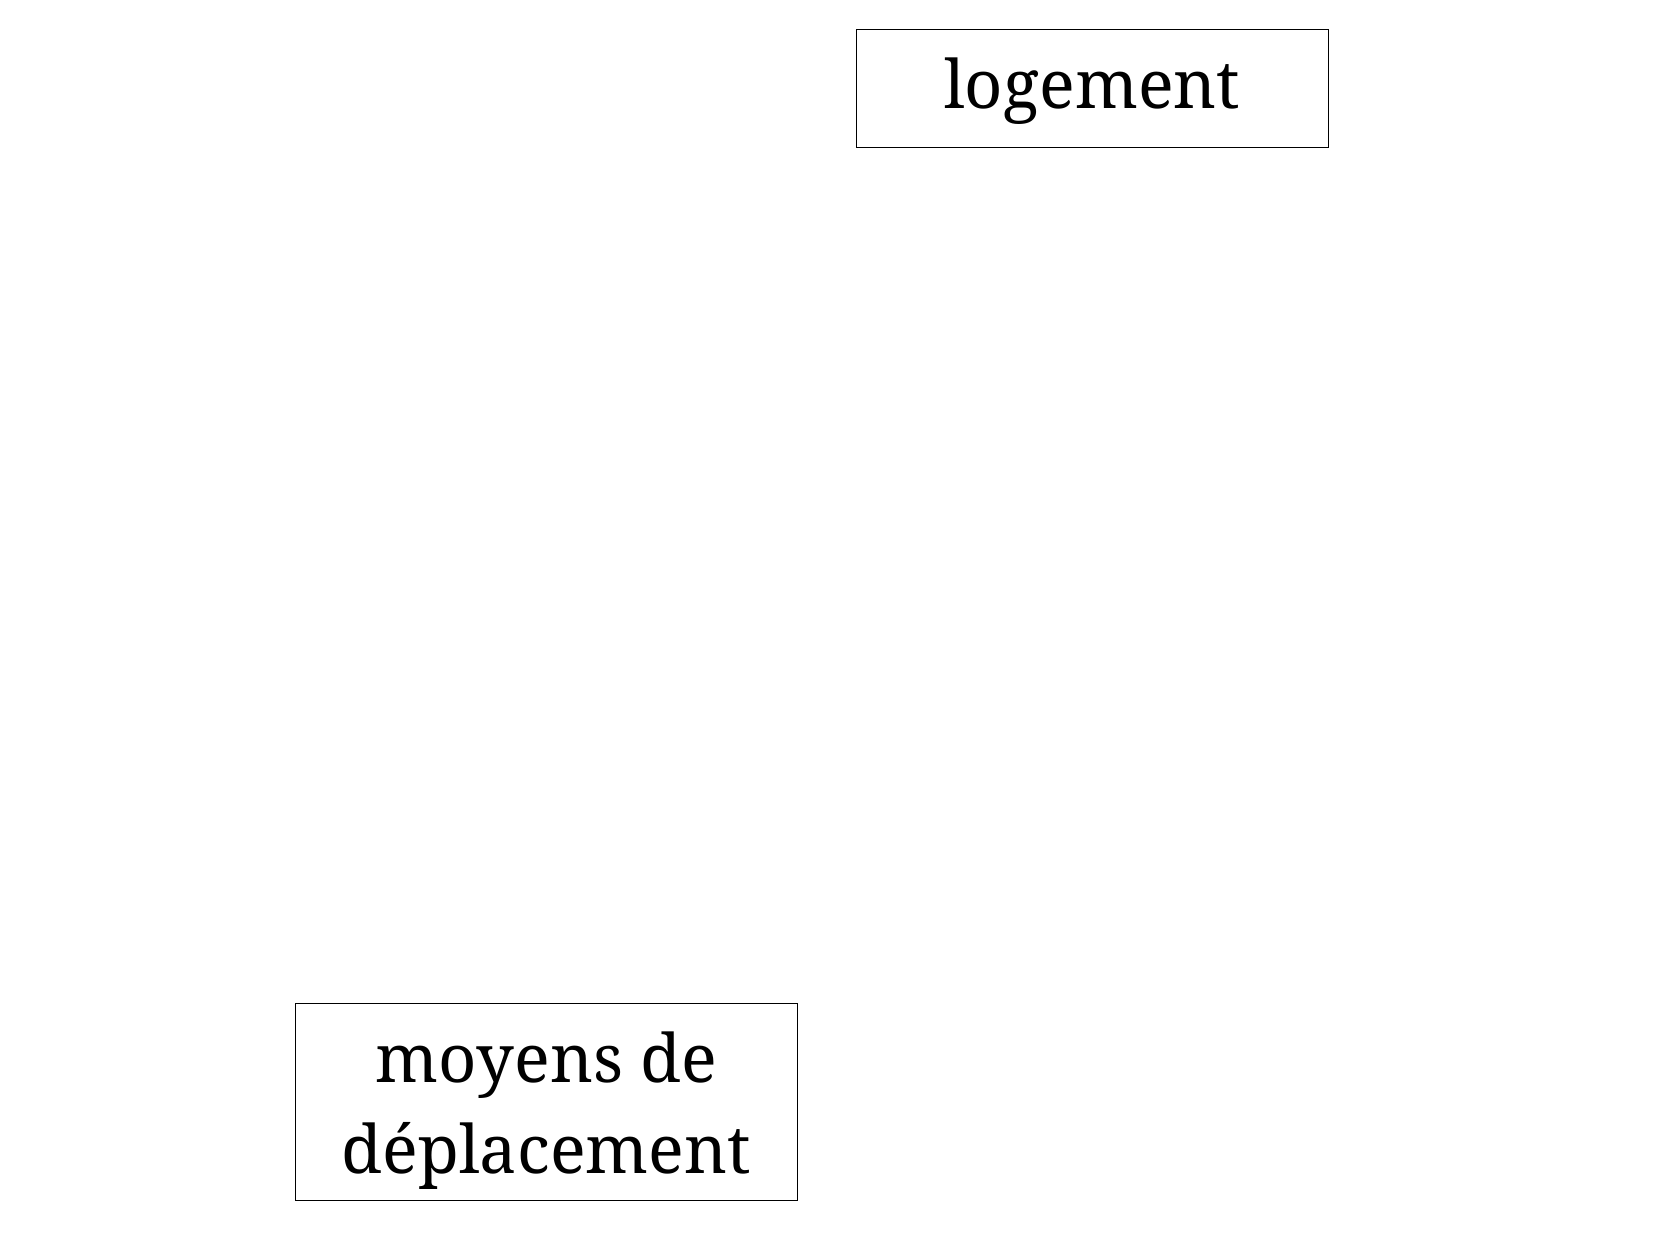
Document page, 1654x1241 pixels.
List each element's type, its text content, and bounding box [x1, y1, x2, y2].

text_box moyens de déplacement [295, 1003, 798, 1199]
text_box logement [856, 29, 1329, 148]
